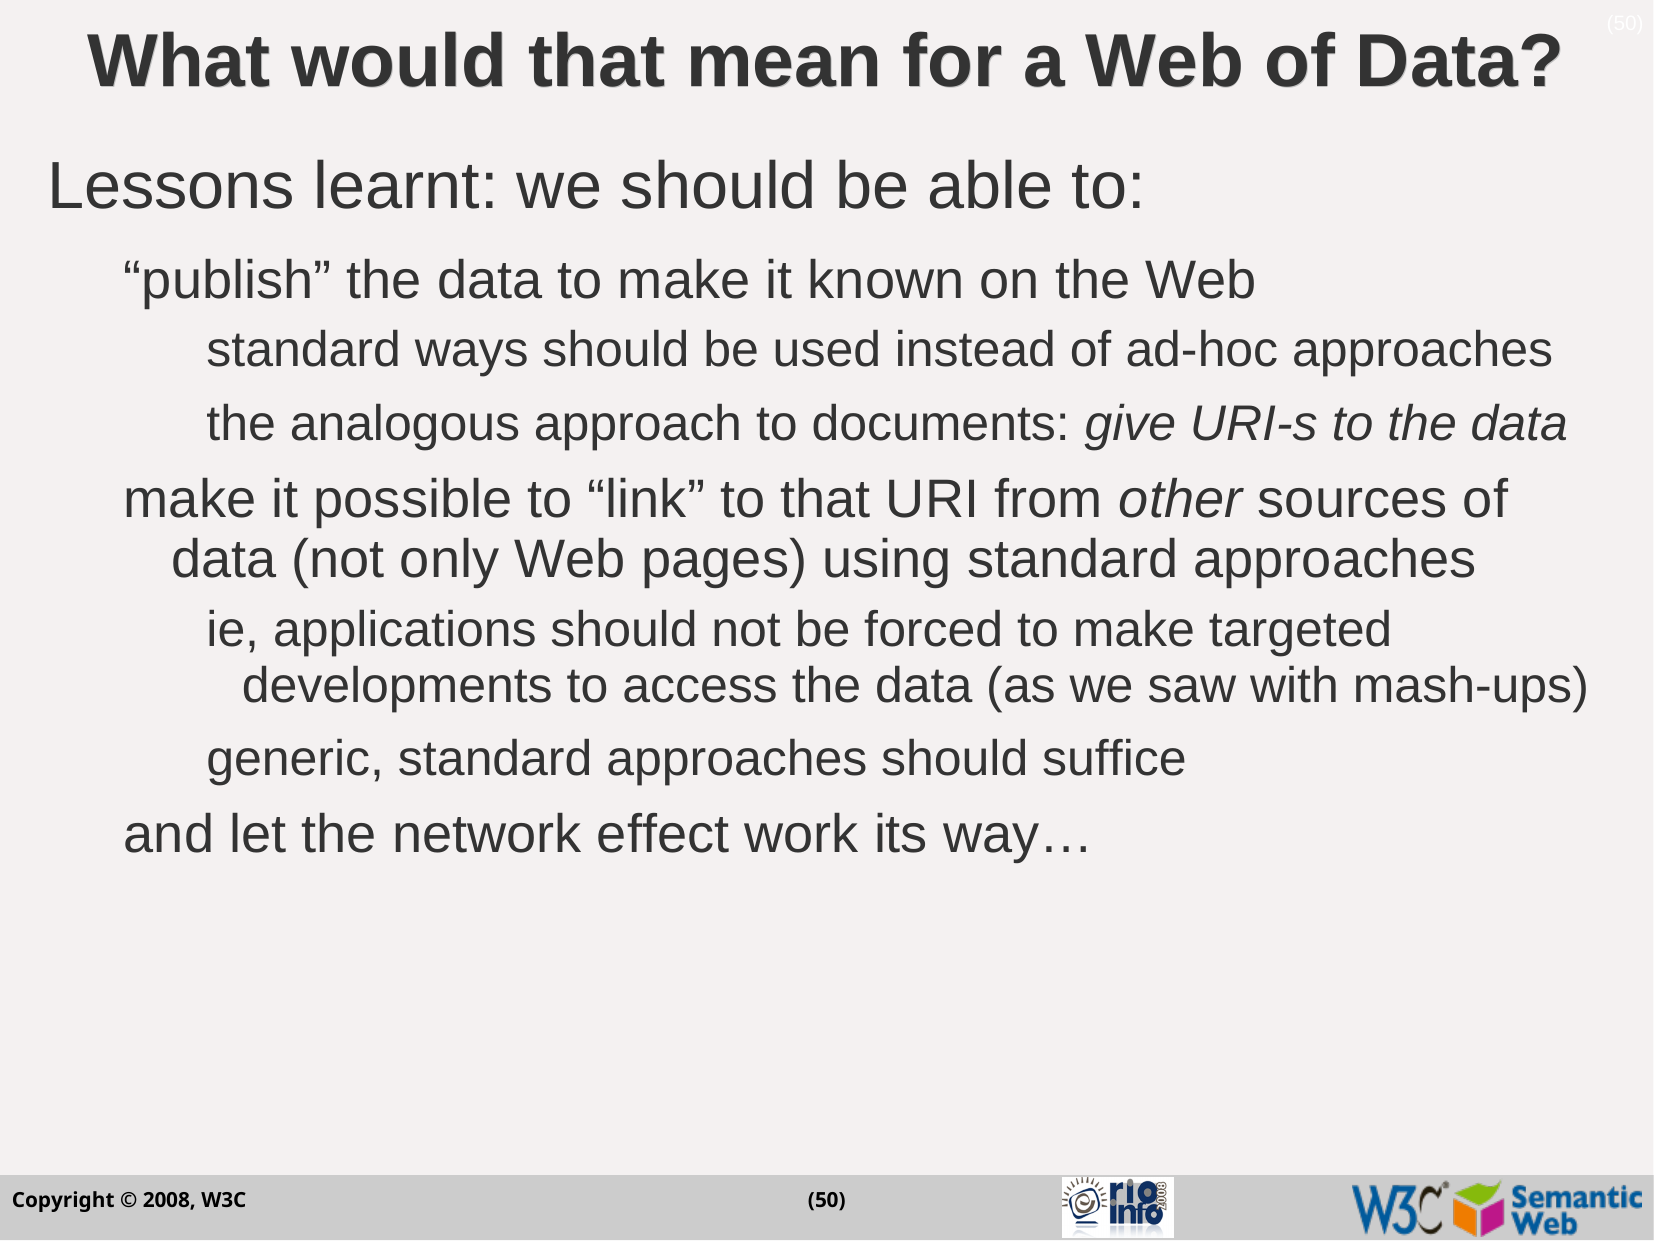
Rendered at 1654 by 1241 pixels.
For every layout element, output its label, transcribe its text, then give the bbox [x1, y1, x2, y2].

picture [1062, 1177, 1174, 1238]
list Lessons learnt: we should be able to: “publish” the data to make it known on the Web standard ways should be used instead of ad-hoc approaches the analogous approach to documents: give URI-s to the data make it possible to “link” to that URI from other sources of data (not only Web pages) using standard approaches ie, applications should not be forced to make targeted developments to access the data (as we saw with mash-ups) generic, standard approaches should suffice and let the network effect work its way… [29, 147, 1624, 1134]
picture [1352, 1178, 1642, 1237]
title What would that mean for a Web of Data? [0, 0, 1654, 119]
